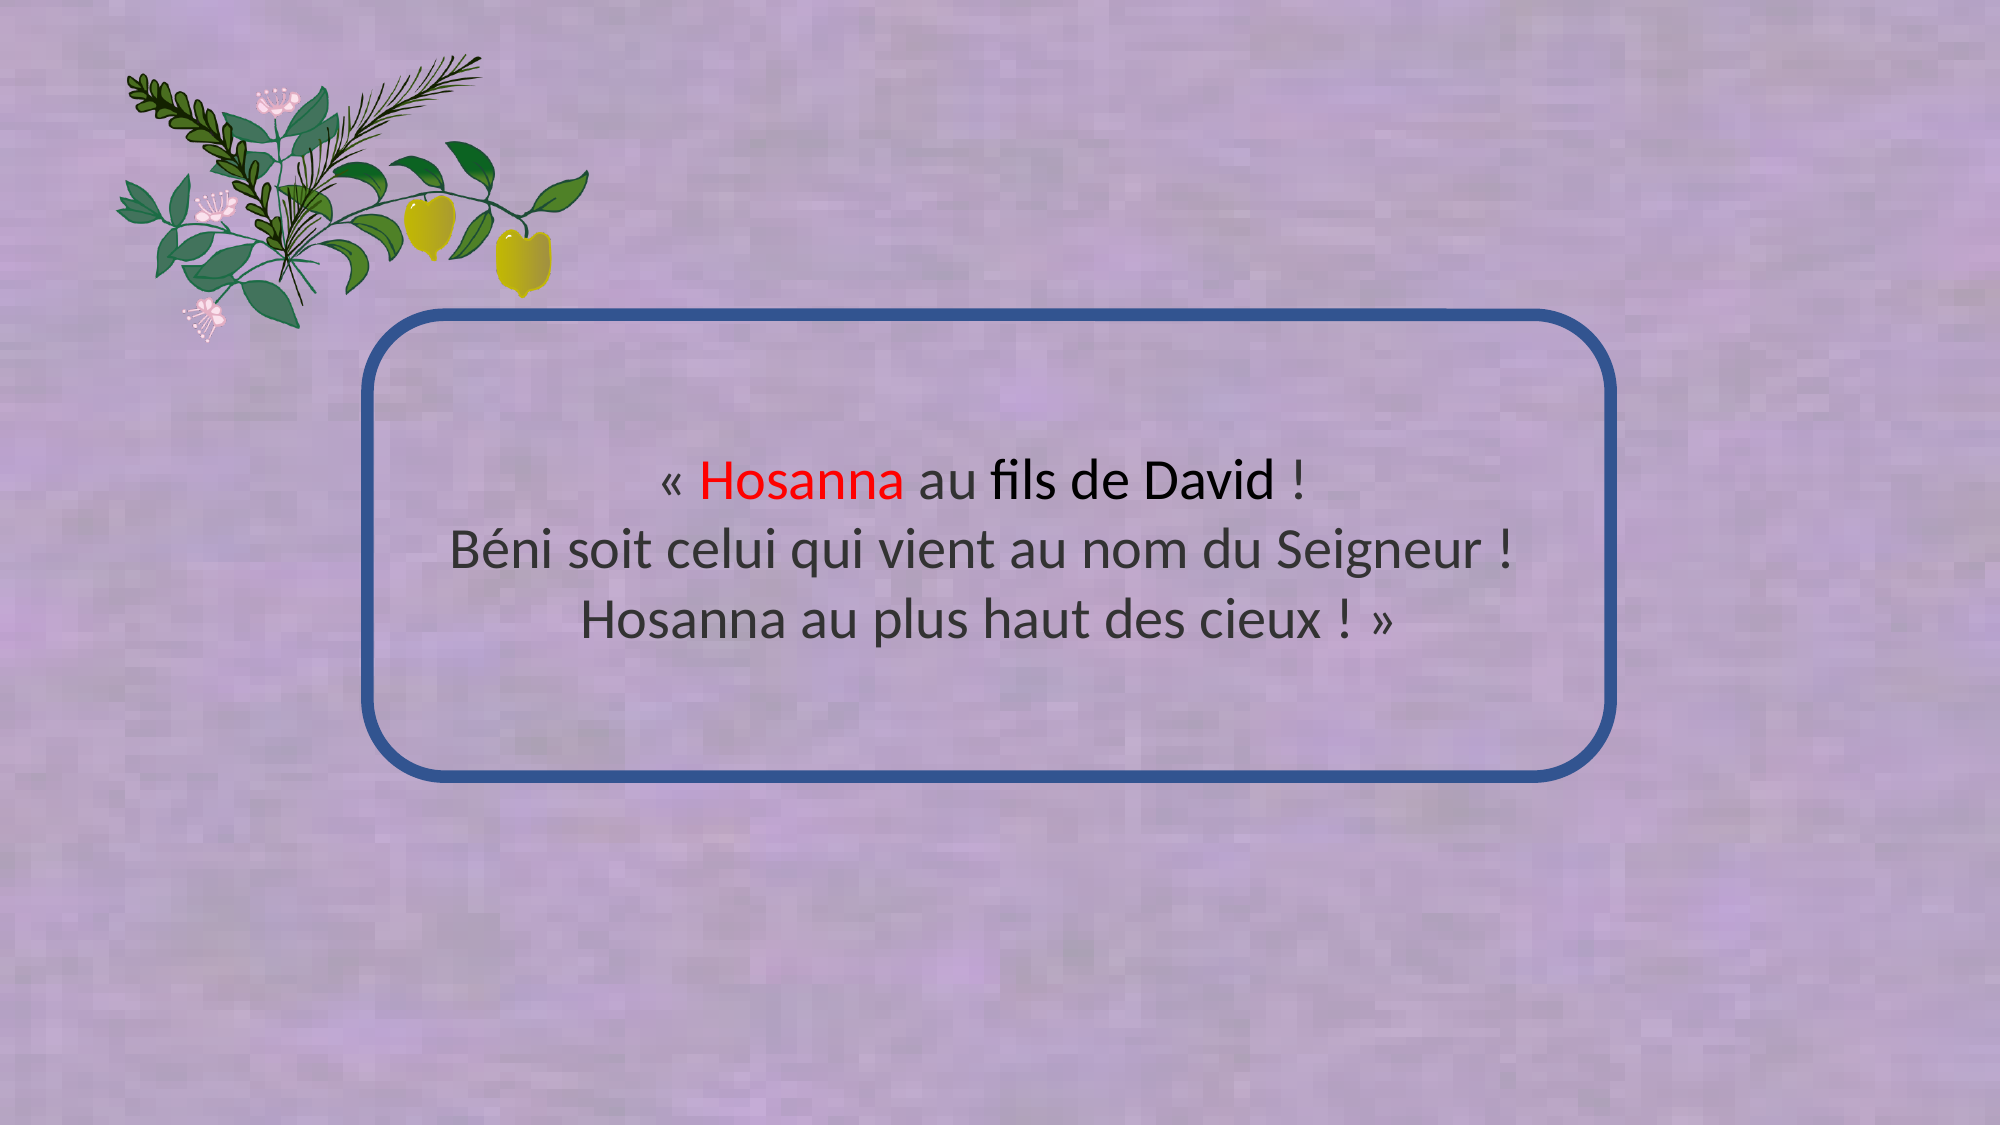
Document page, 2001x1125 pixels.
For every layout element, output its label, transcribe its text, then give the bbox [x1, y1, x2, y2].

text_box « Hosanna au fils de David ! Béni soit celui qui vient au nom du Seigneur ! Hosanna au plus haut des cieux ! » [367, 314, 1611, 777]
picture [110, 51, 594, 348]
